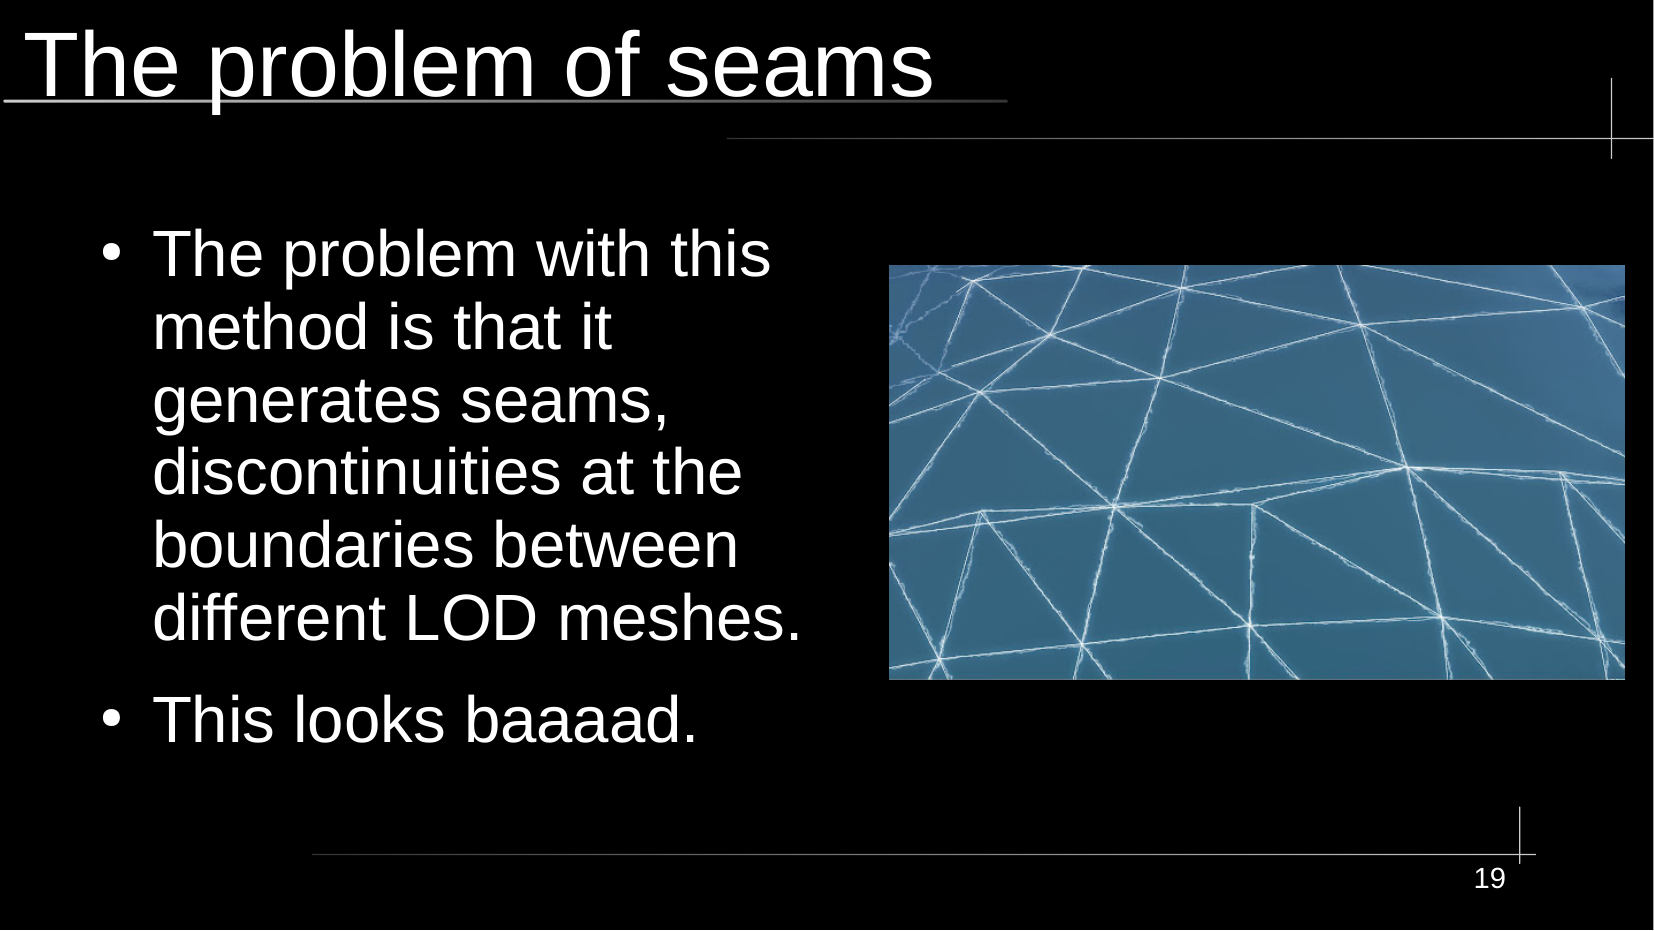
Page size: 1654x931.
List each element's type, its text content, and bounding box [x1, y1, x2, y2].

title The problem of seams [23, 11, 1589, 119]
picture [889, 265, 1625, 680]
list The problem with this method is that it generates seams, discontinuities at the boundaries between different LOD meshes. This looks baaaad. [82, 217, 827, 758]
